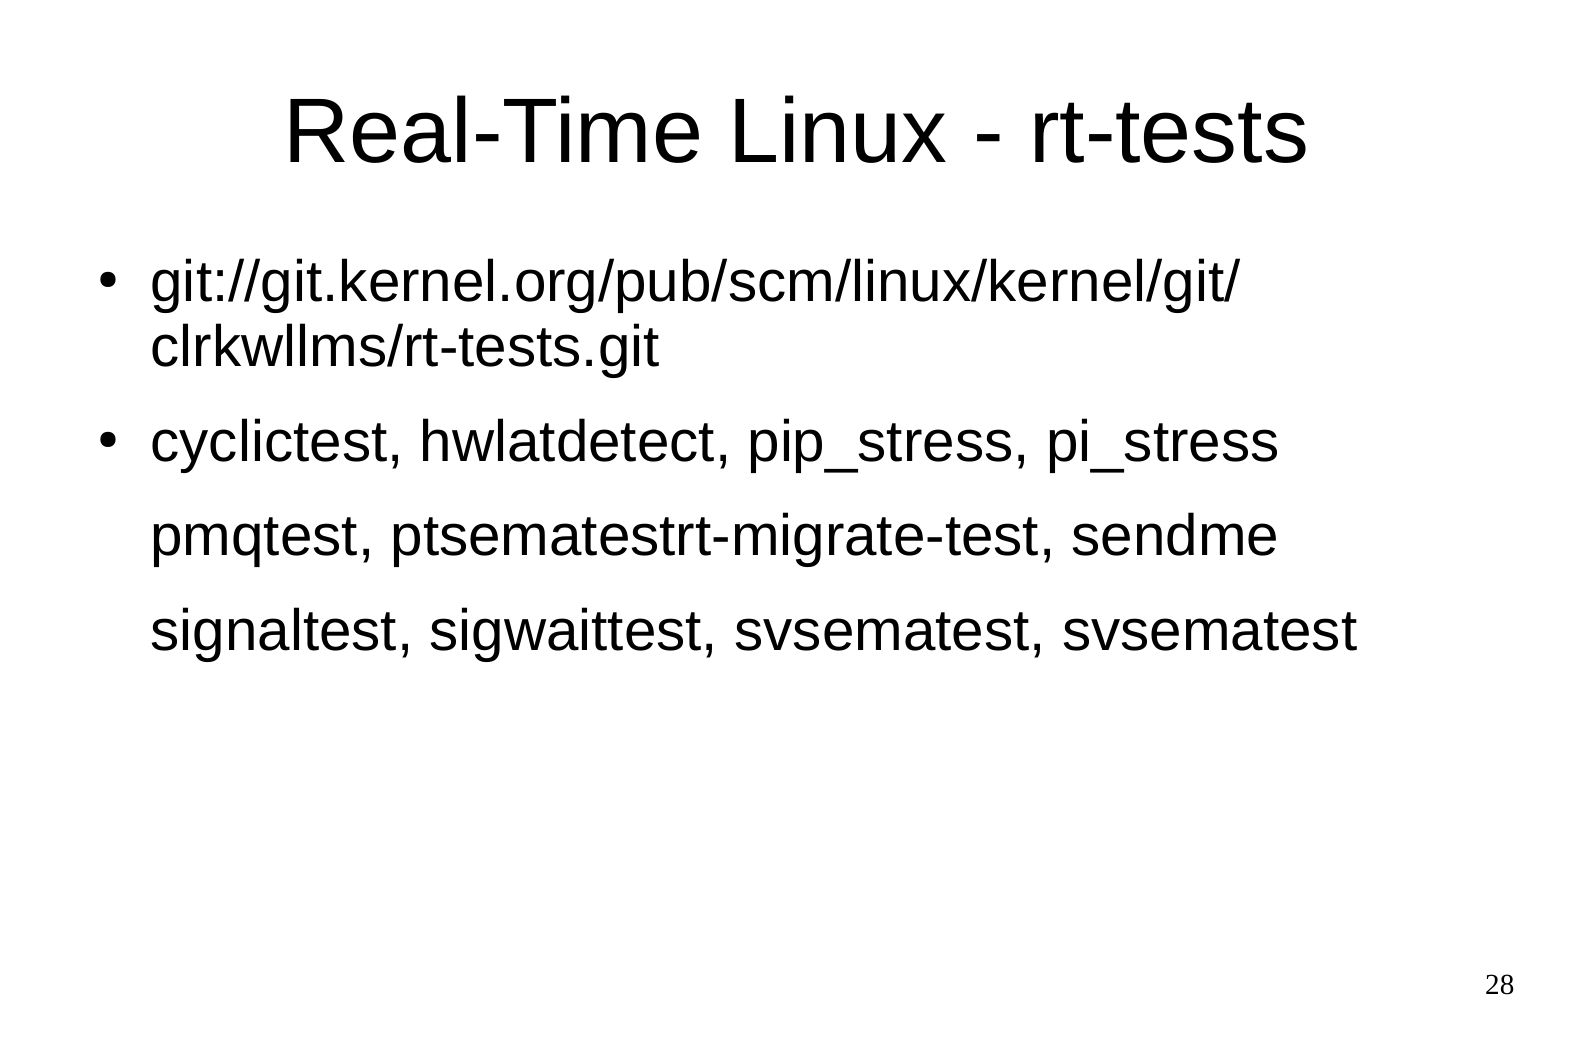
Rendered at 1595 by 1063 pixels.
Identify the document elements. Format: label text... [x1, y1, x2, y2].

title Real-Time Linux - rt-tests [79, 49, 1515, 213]
list git://git.kernel.org/pub/scm/linux/kernel/git/clrkwllms/rt-tests.git cyclictest, hwlatdetect, pip_stress, pi_stress pmqtest, ptsematestrt-migrate-test, sendme signaltest, sigwaittest, svsematest, svsematest [79, 248, 1515, 936]
